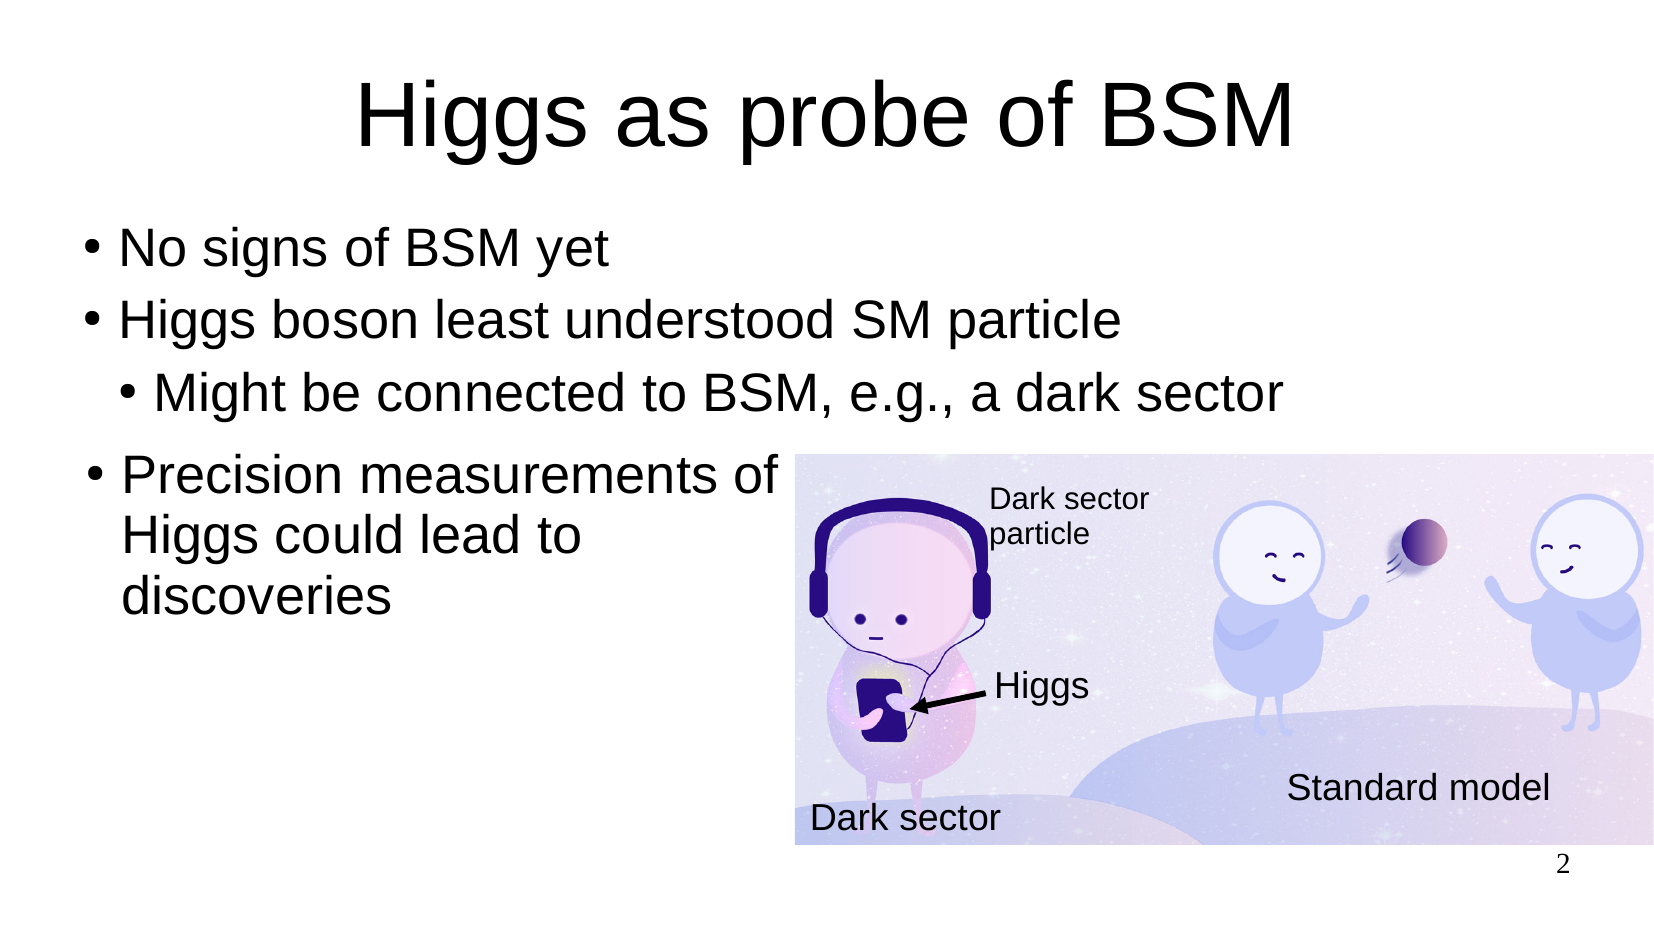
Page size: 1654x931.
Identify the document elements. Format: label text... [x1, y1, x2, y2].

text_box Standard model [1271, 759, 1622, 821]
text_box Precision measurements of Higgs could lead to discoveries [70, 437, 869, 634]
subtitle No signs of BSM yet Higgs boson least understood SM particle Might be connected to BSM, e.g., a dark sector [82, 217, 1565, 443]
text_box Dark sector [794, 789, 1050, 851]
text_box Higgs [979, 657, 1139, 719]
text_box Dark sector particle [974, 474, 1182, 559]
picture [794, 454, 1654, 845]
title Higgs as probe of BSM [82, 37, 1571, 193]
